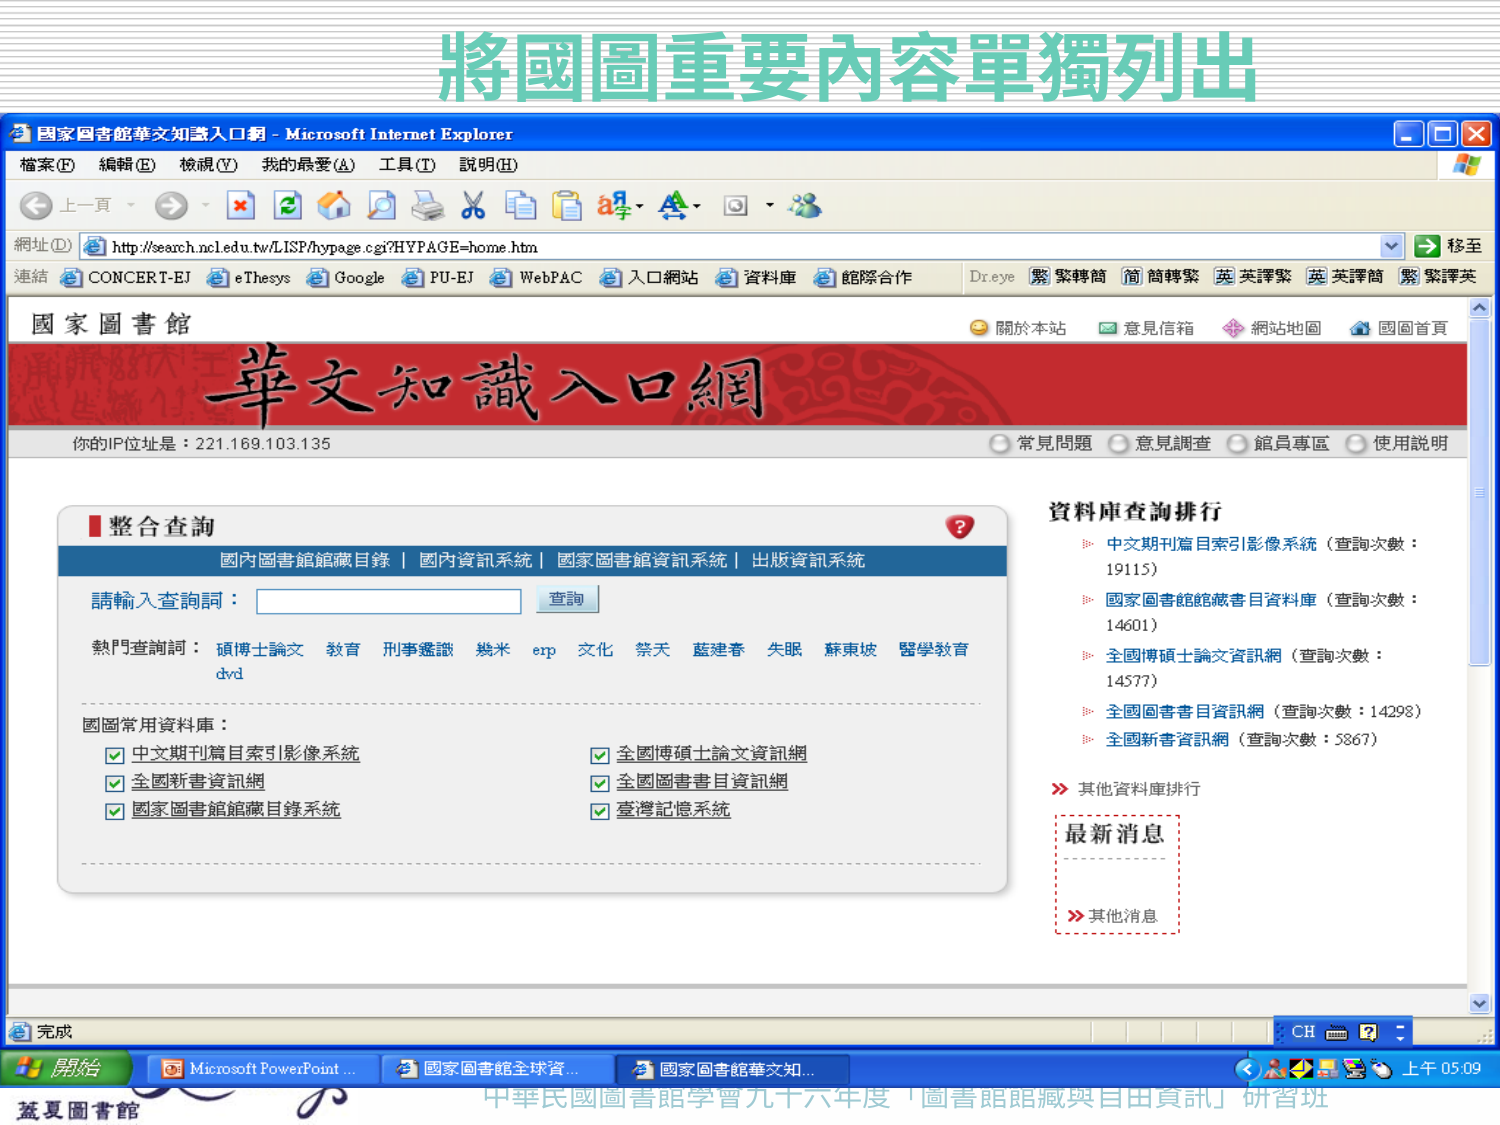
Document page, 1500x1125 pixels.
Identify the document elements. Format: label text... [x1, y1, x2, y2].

picture [0, 0, 1500, 1125]
title 將國圖重要內容單獨列出 [199, 0, 1500, 113]
